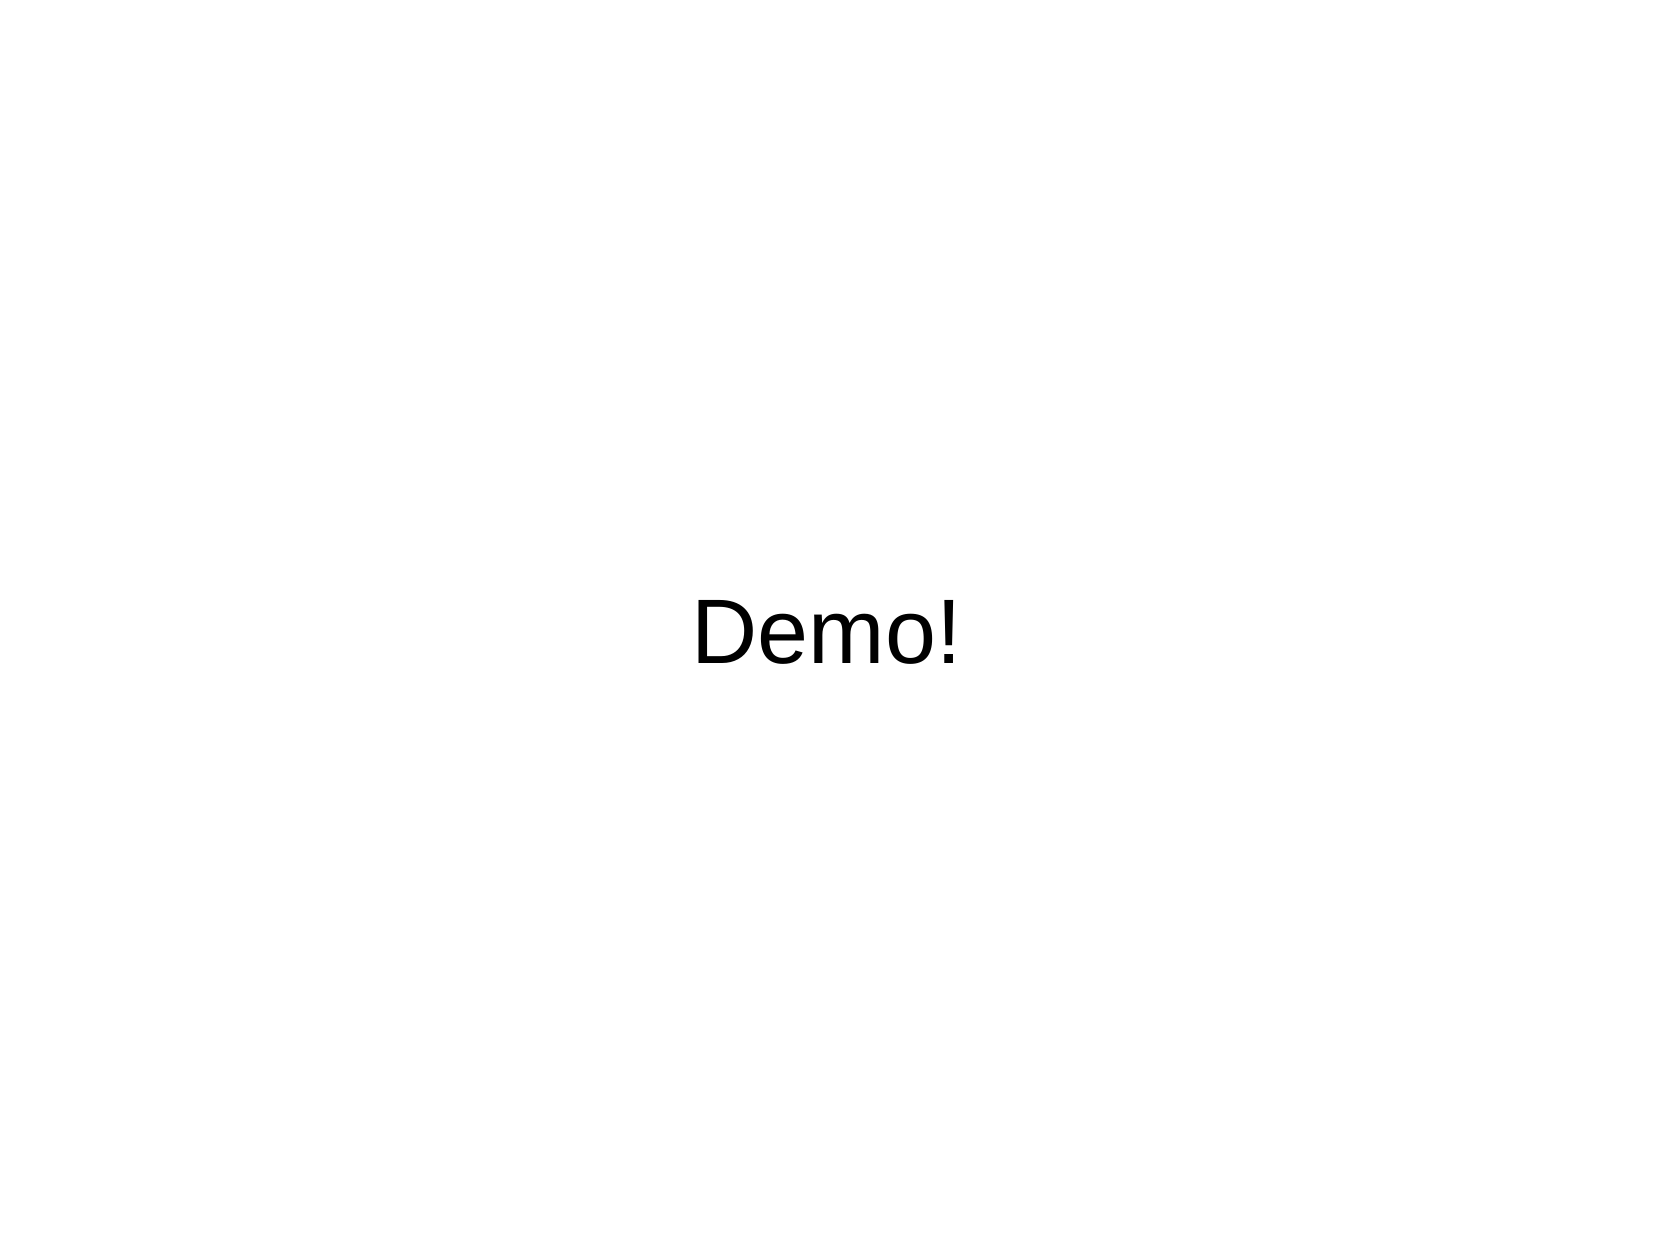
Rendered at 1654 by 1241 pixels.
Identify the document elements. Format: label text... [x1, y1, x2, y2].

title Demo! [82, 527, 1571, 736]
